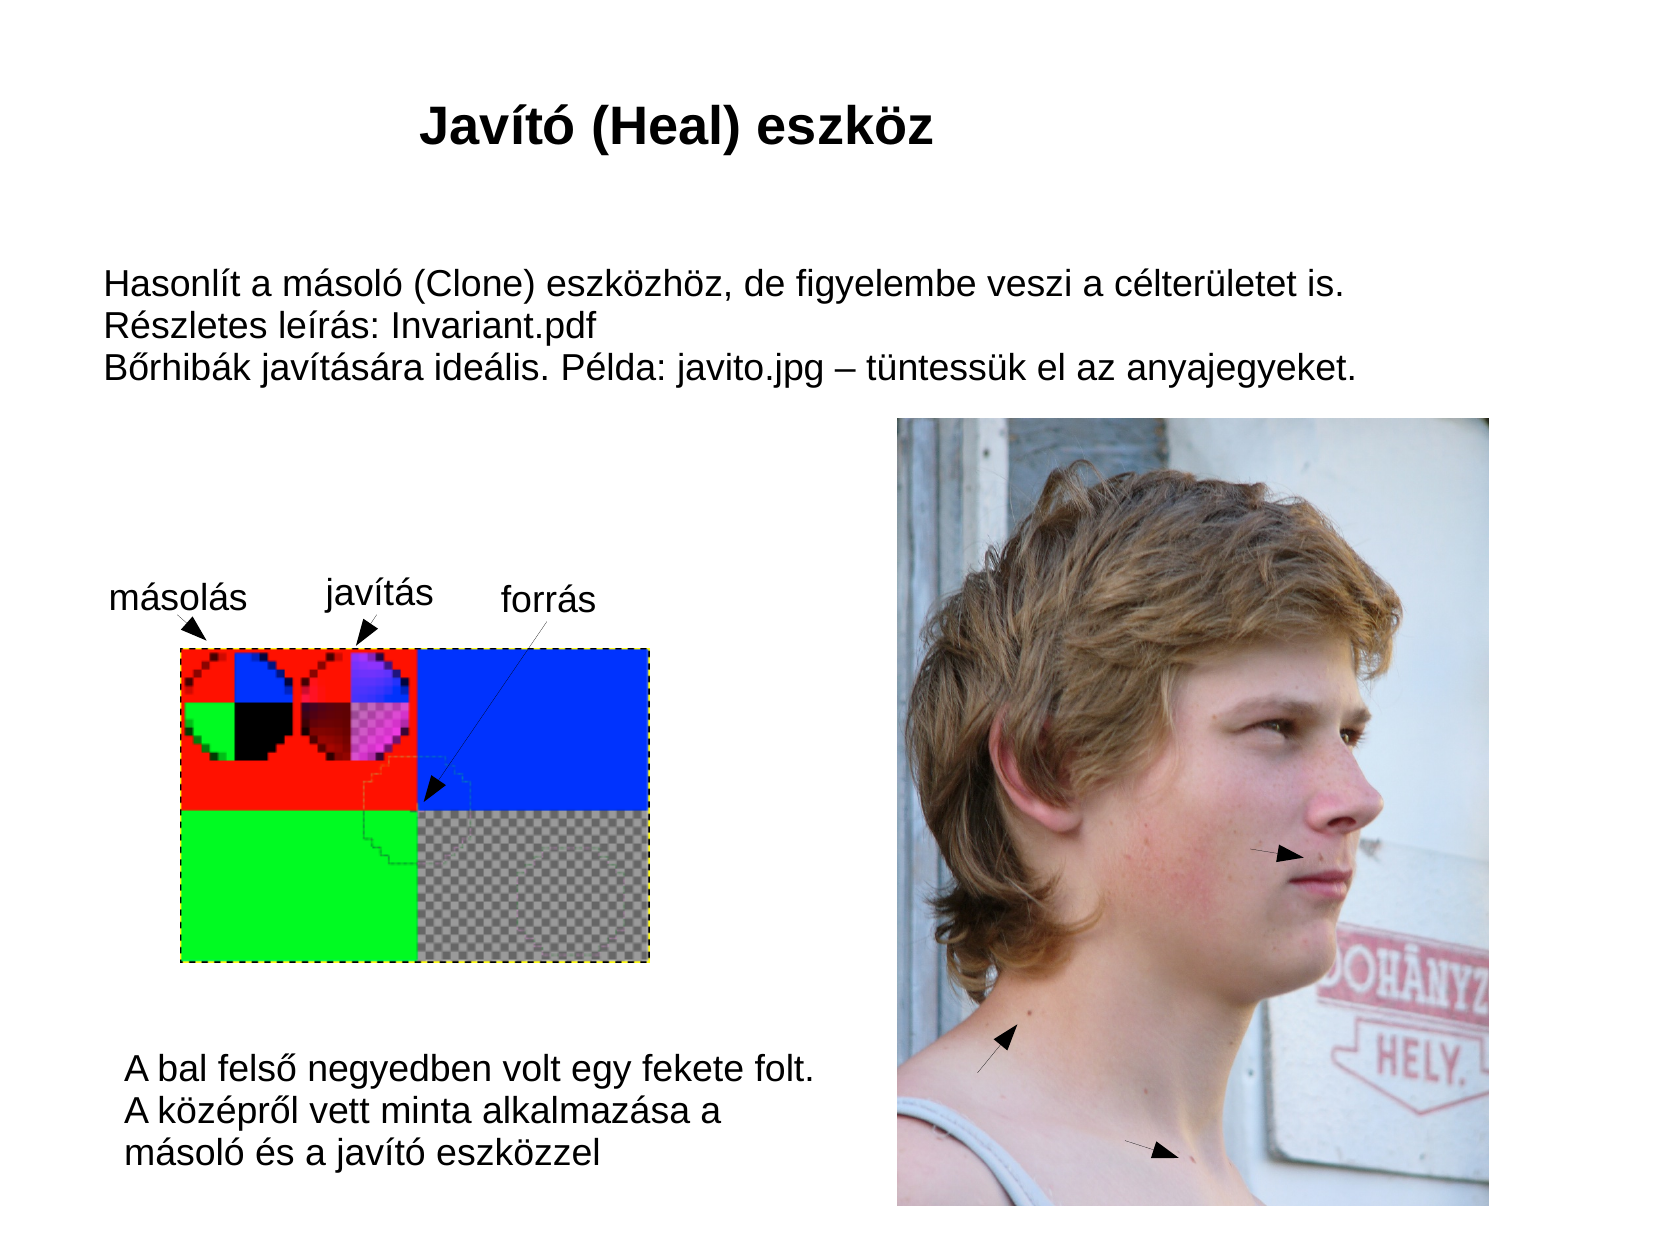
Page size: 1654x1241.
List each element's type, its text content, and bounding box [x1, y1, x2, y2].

text_box Hasonlít a másoló (Clone) eszközhöz, de figyelembe veszi a célterületet is. Részletes leírás: Invariant.pdf Bőrhibák javítására ideális. Példa: javito.jpg – tüntessük el az anyajegyeket. [88, 255, 1372, 397]
text_box Javító (Heal) eszköz [404, 88, 951, 166]
text_box A bal felső negyedben volt egy fekete folt. A középről vett minta alkalmazása a másoló és a javító eszközzel [109, 1039, 830, 1181]
text_box másolás [93, 569, 263, 627]
text_box forrás [486, 571, 612, 629]
picture [180, 648, 650, 963]
picture [897, 418, 1489, 1206]
text_box javítás [310, 564, 449, 622]
